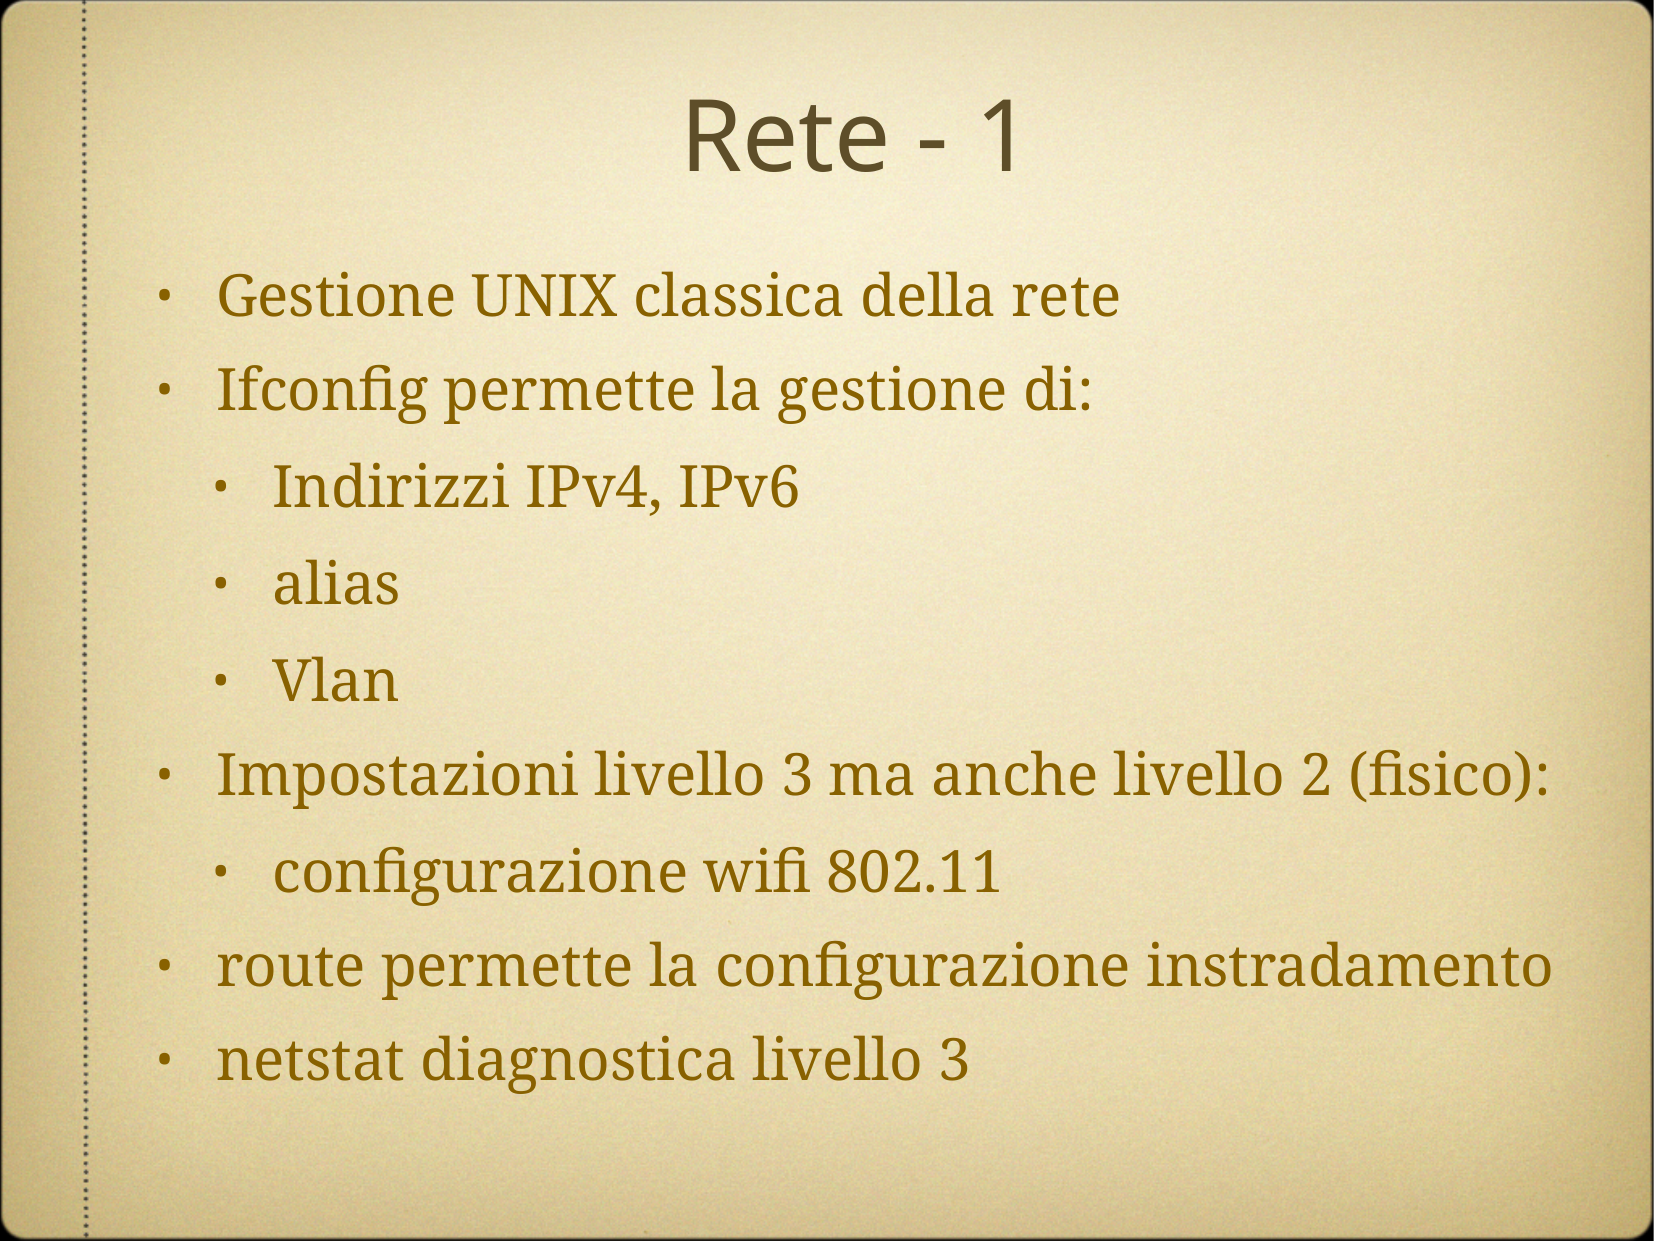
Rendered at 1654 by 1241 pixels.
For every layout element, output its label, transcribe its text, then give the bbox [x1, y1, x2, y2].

picture [0, 0, 1654, 1241]
list Gestione UNIX classica della rete Ifconfig permette la gestione di: Indirizzi IPv4, IPv6 alias Vlan Impostazioni livello 3 ma anche livello 2 (fisico): configurazione wifi 802.11 route permette la configurazione instradamento netstat diagnostica livello 3 [121, 254, 1612, 1185]
title Rete - 1 [118, 0, 1595, 265]
